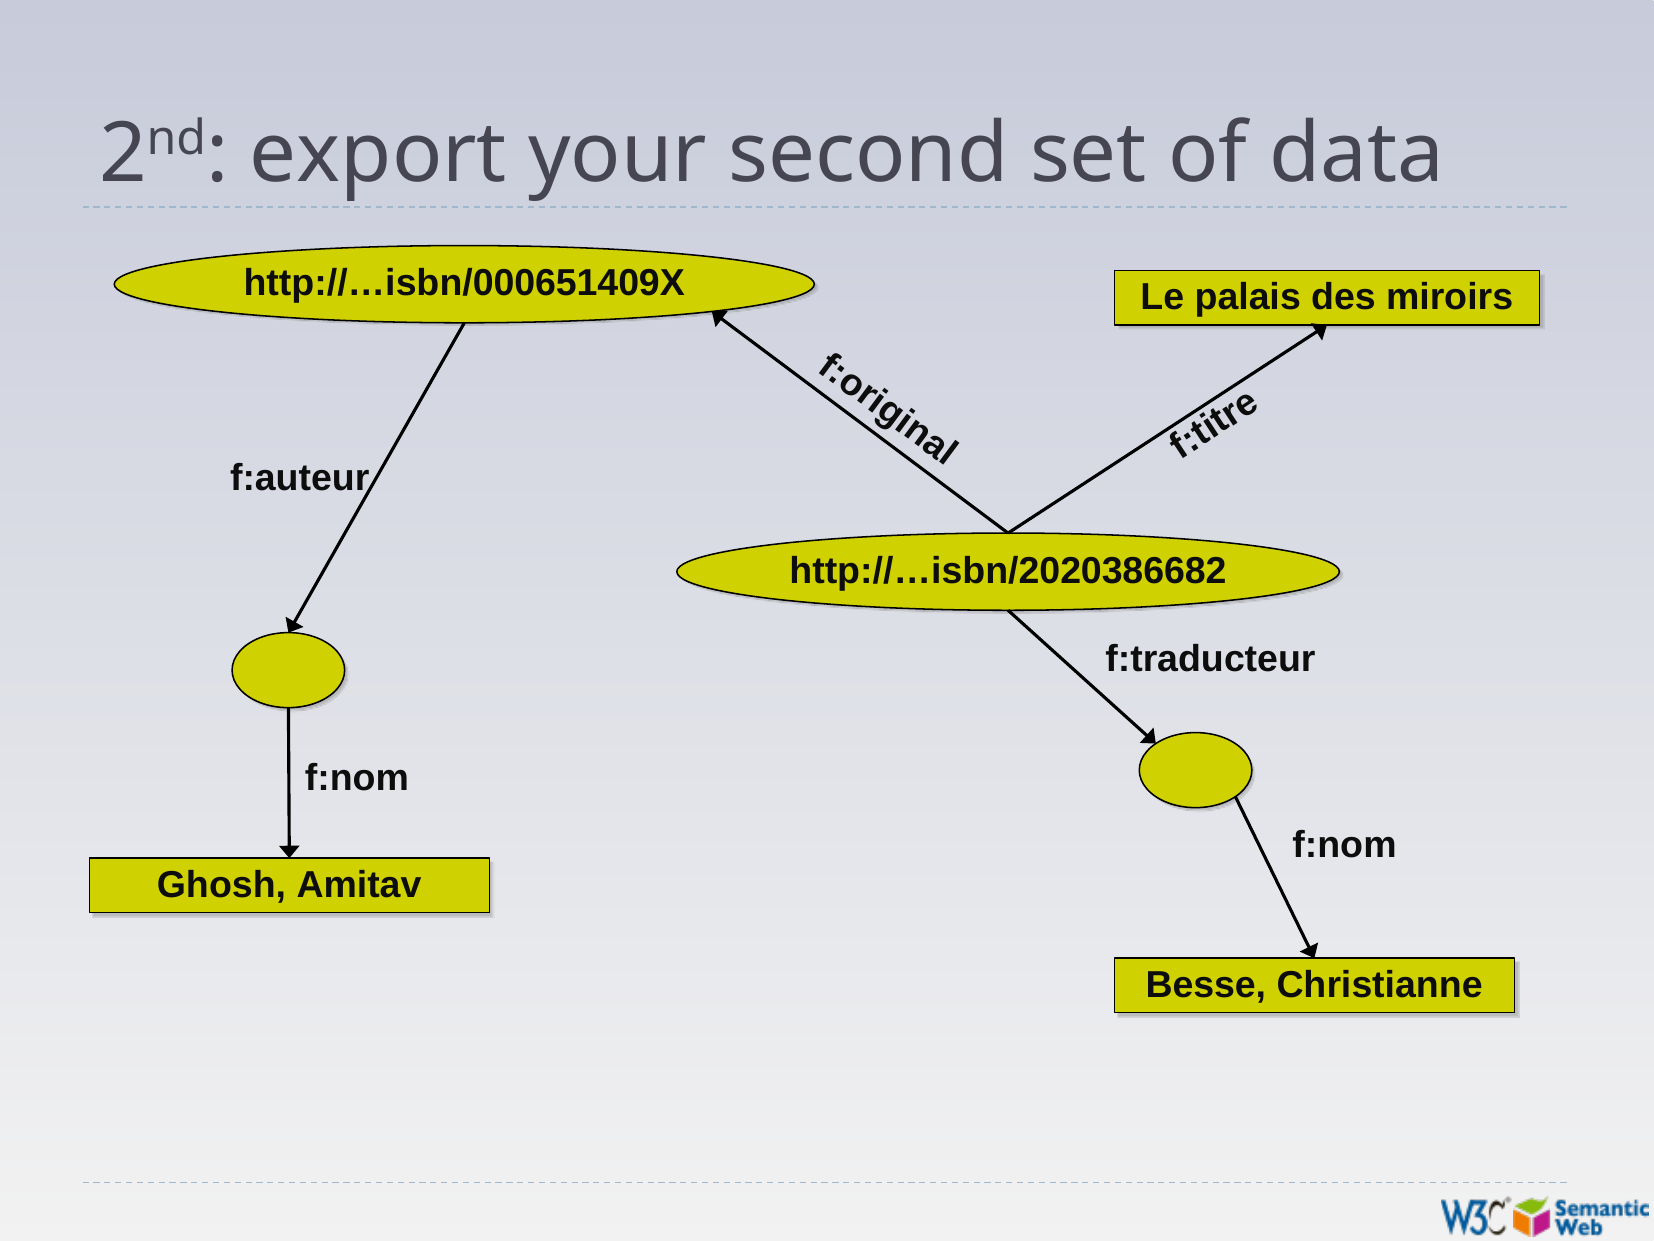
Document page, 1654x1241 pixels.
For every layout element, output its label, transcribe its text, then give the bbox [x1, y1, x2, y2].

title 2nd: export your second set of data [82, 41, 1572, 207]
text_box Besse, Christianne [1114, 958, 1515, 1013]
picture [1441, 1195, 1649, 1237]
text_box [1139, 732, 1252, 808]
text_box http://…isbn/2020386682 [676, 533, 1340, 611]
text_box f:auteur [215, 451, 385, 507]
text_box Le palais des miroirs [1114, 270, 1540, 326]
text_box [232, 632, 345, 708]
text_box Ghosh, Amitav [89, 858, 490, 913]
text_box f:traducteur [1090, 632, 1331, 688]
text_box f:nom [291, 751, 424, 807]
text_box f:nom [1277, 818, 1412, 873]
text_box f:titre [1147, 366, 1255, 439]
text_box f:titre [1151, 374, 1283, 482]
text_box http://…isbn/000651409X [114, 245, 815, 323]
text_box f:original [797, 331, 981, 487]
